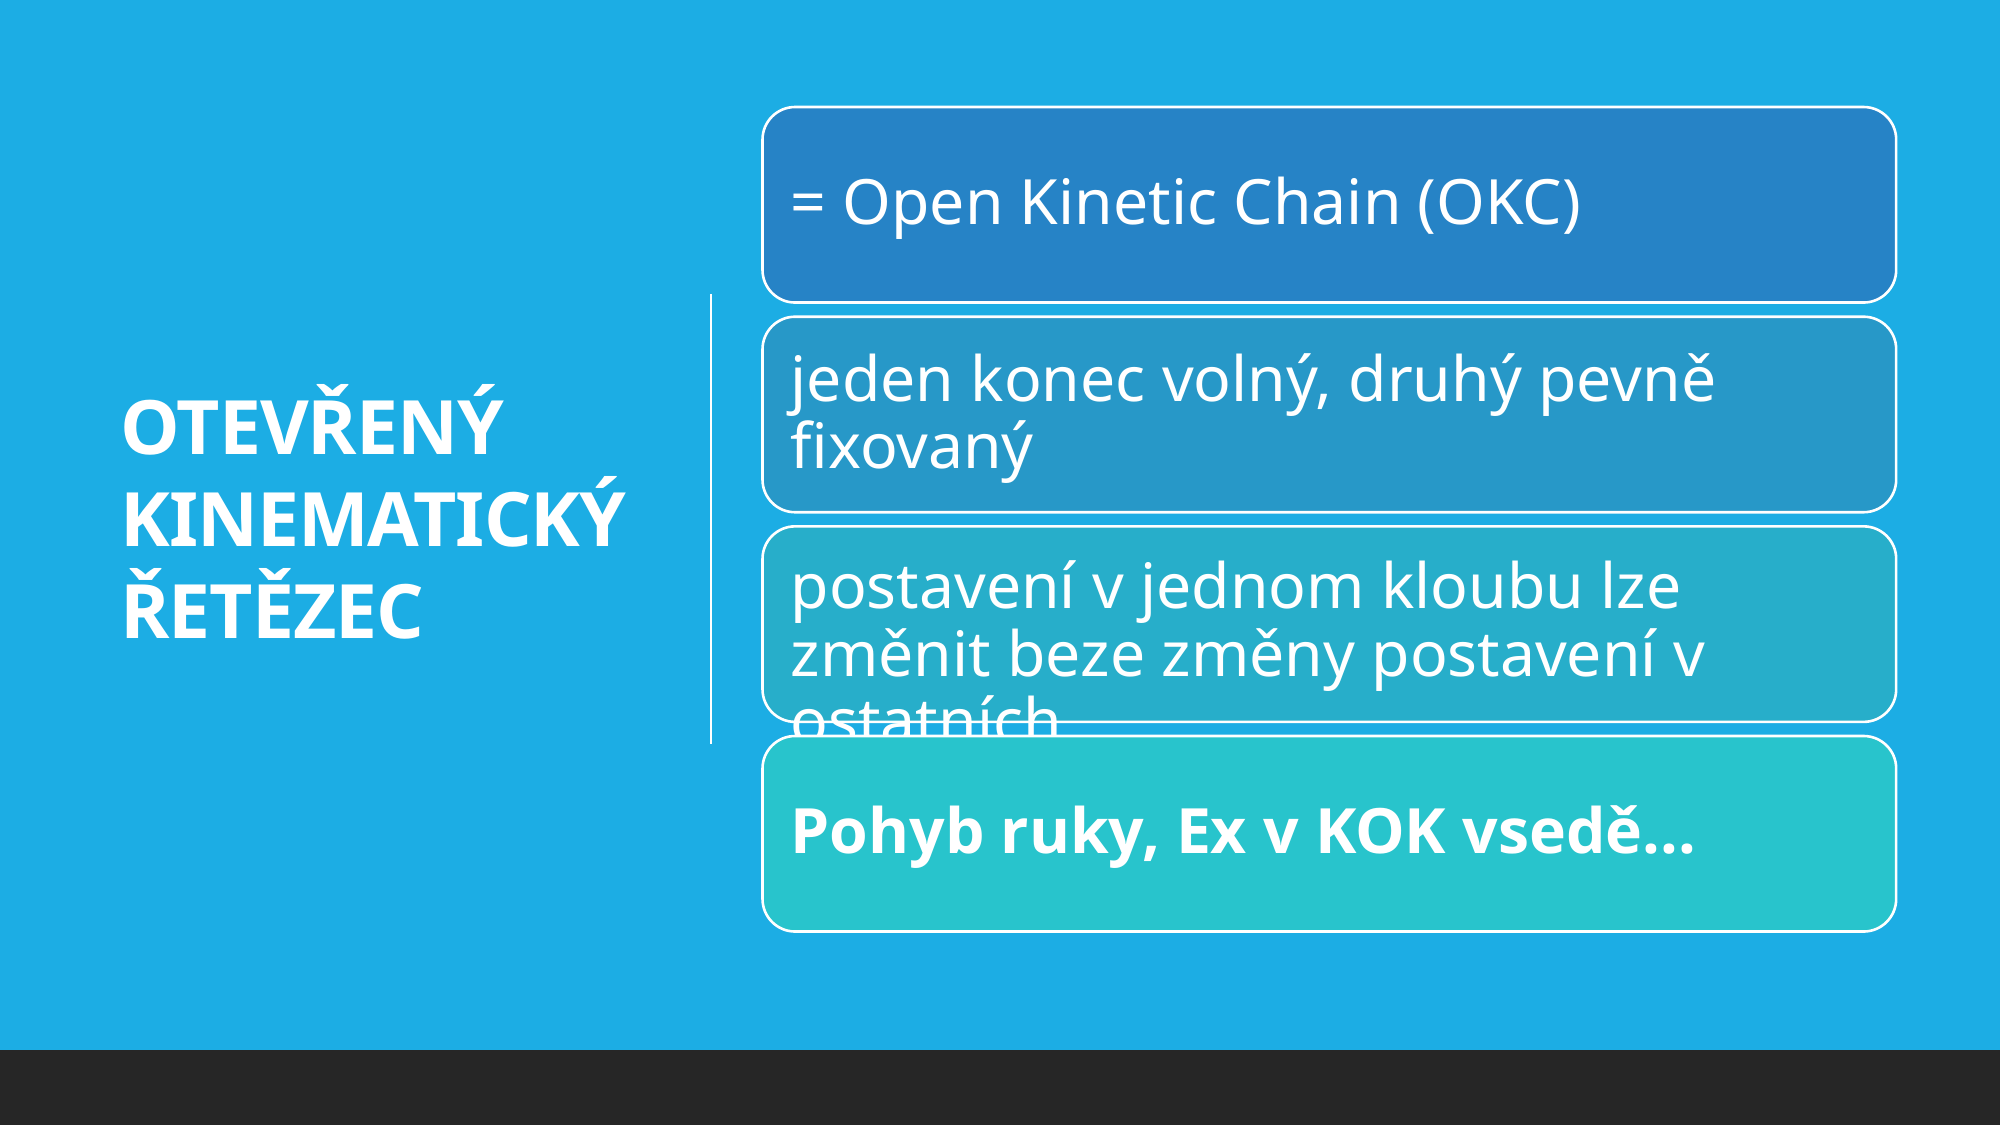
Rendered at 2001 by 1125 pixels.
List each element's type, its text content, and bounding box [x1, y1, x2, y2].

text_box Pohyb ruky, Ex v KOK vsedě... [762, 736, 1897, 932]
title OTEVŘENÝ KINEMATICKÝ ŘETĚZEC [105, 104, 659, 934]
text_box jeden konec volný, druhý pevně fixovaný [762, 316, 1897, 513]
text_box = Open Kinetic Chain (OKC) [762, 107, 1897, 303]
text_box postavení v jednom kloubu lze změnit beze změny postavení v ostatních [762, 526, 1897, 722]
text_box [0, 0, 2000, 1125]
